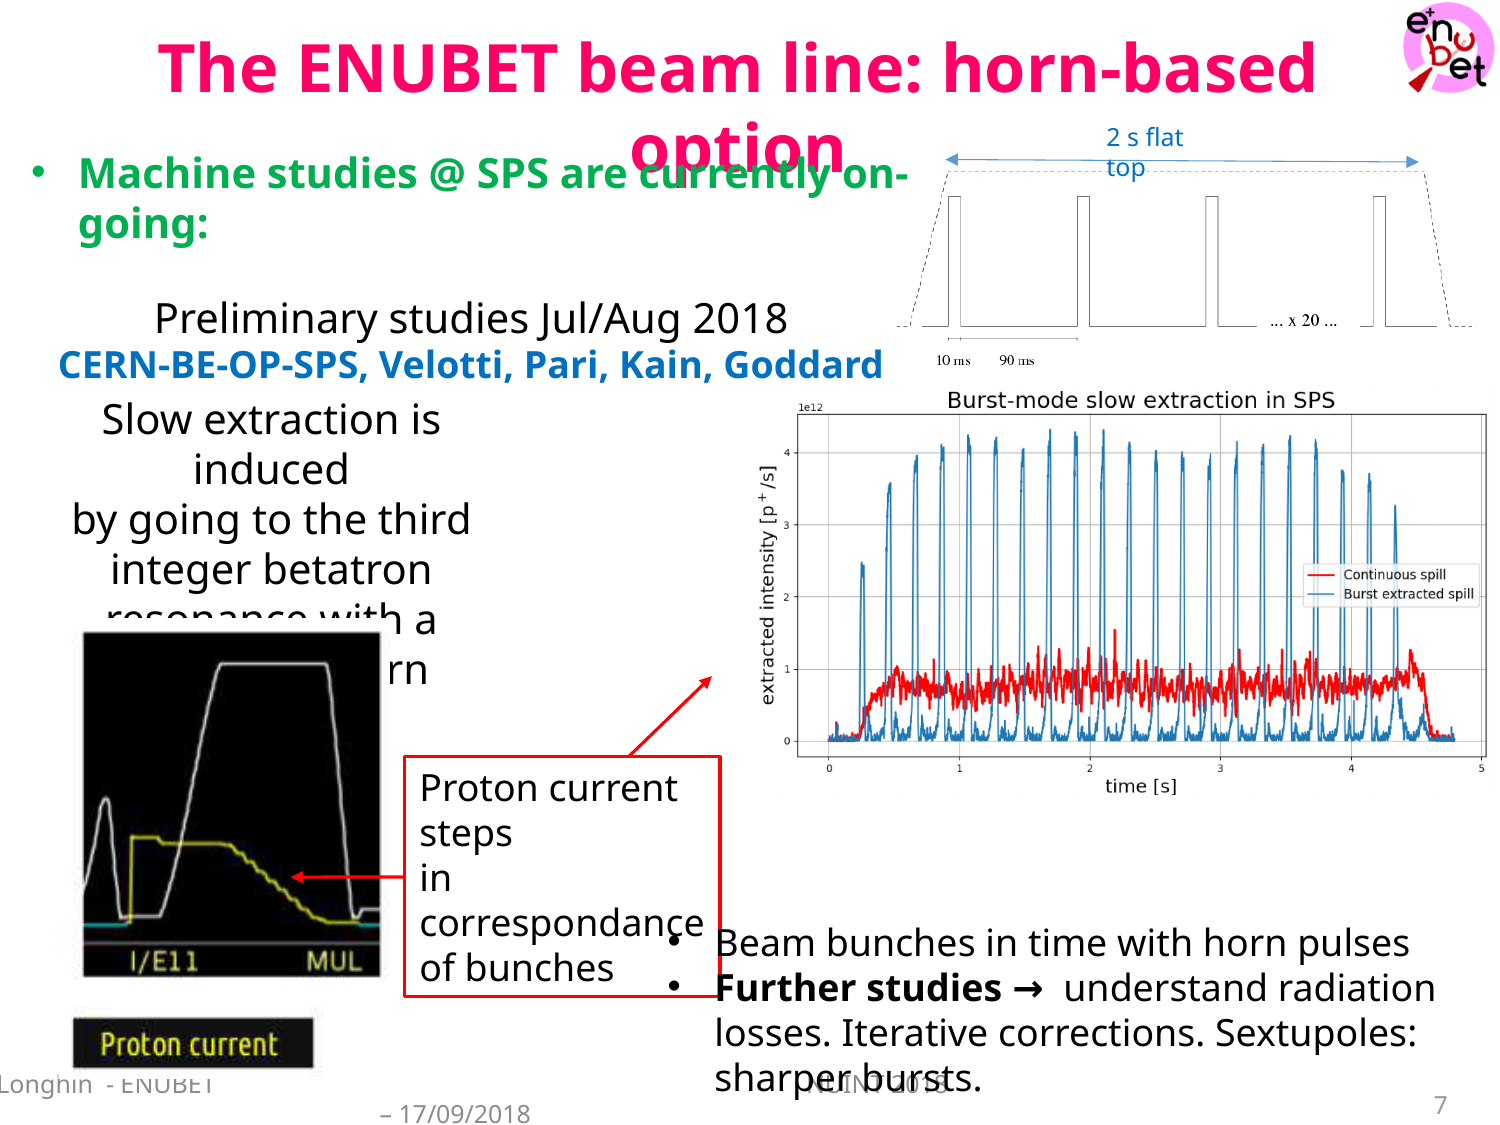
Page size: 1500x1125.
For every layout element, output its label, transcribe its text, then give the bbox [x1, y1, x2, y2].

text_box Slow extraction is induced by going to the third integer betatron resonance with a periodic pattern [15, 385, 528, 700]
text_box Beam bunches in time with horn pulses Further studies → understand radiation losses. Iterative corrections. Sextupoles: sharper bursts. [652, 911, 1493, 1106]
picture [58, 618, 390, 1079]
text_box 2 s flat top [1091, 114, 1242, 189]
picture [927, 162, 1480, 369]
text_box Machine studies @ SPS are currently on-going: Preliminary studies Jul/Aug 2018 CERN-BE-OP-SPS, Velotti, Pari, Kain, Goddard [16, 139, 927, 394]
text_box Proton current steps in correspondance of bunches [404, 756, 721, 997]
text_box The ENUBET beam line: horn-based option [58, 18, 1419, 162]
picture [1397, 0, 1500, 95]
picture [750, 386, 1492, 796]
